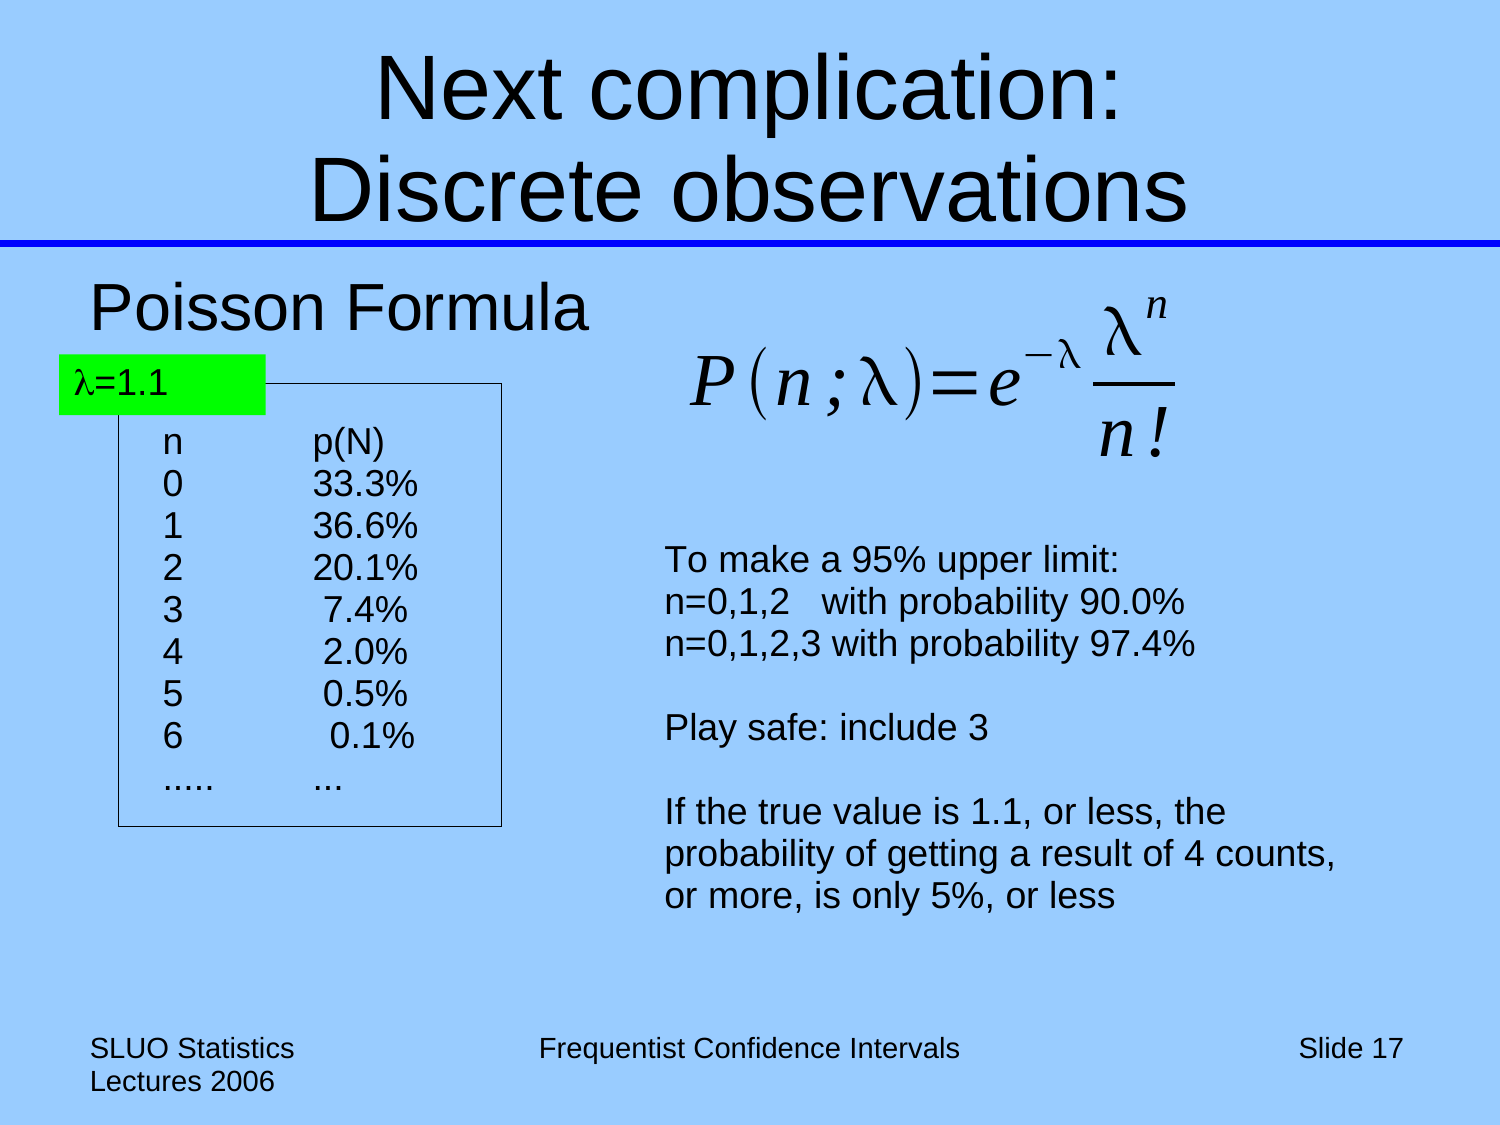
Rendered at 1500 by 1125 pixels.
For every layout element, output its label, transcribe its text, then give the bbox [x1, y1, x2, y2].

text_box n p(N) 0 33.3% 1 36.6% 2 20.1% 3 7.4% 4 2.0% 5 0.5% 6 0.1% ..... ... [147, 413, 473, 807]
text_box To make a 95% upper limit: n=0,1,2 with probability 90.0% n=0,1,2,3 with probability 97.4% Play safe: include 3 If the true value is 1.1, or less, the probability of getting a result of 4 counts, or more, is only 5%, or less [649, 531, 1359, 925]
list Poisson Formula [75, 262, 1426, 1006]
text_box l=1.1 [59, 354, 266, 416]
chart [679, 277, 1186, 473]
text_box [118, 383, 502, 827]
title Next complication: Discrete observations [75, 28, 1426, 250]
